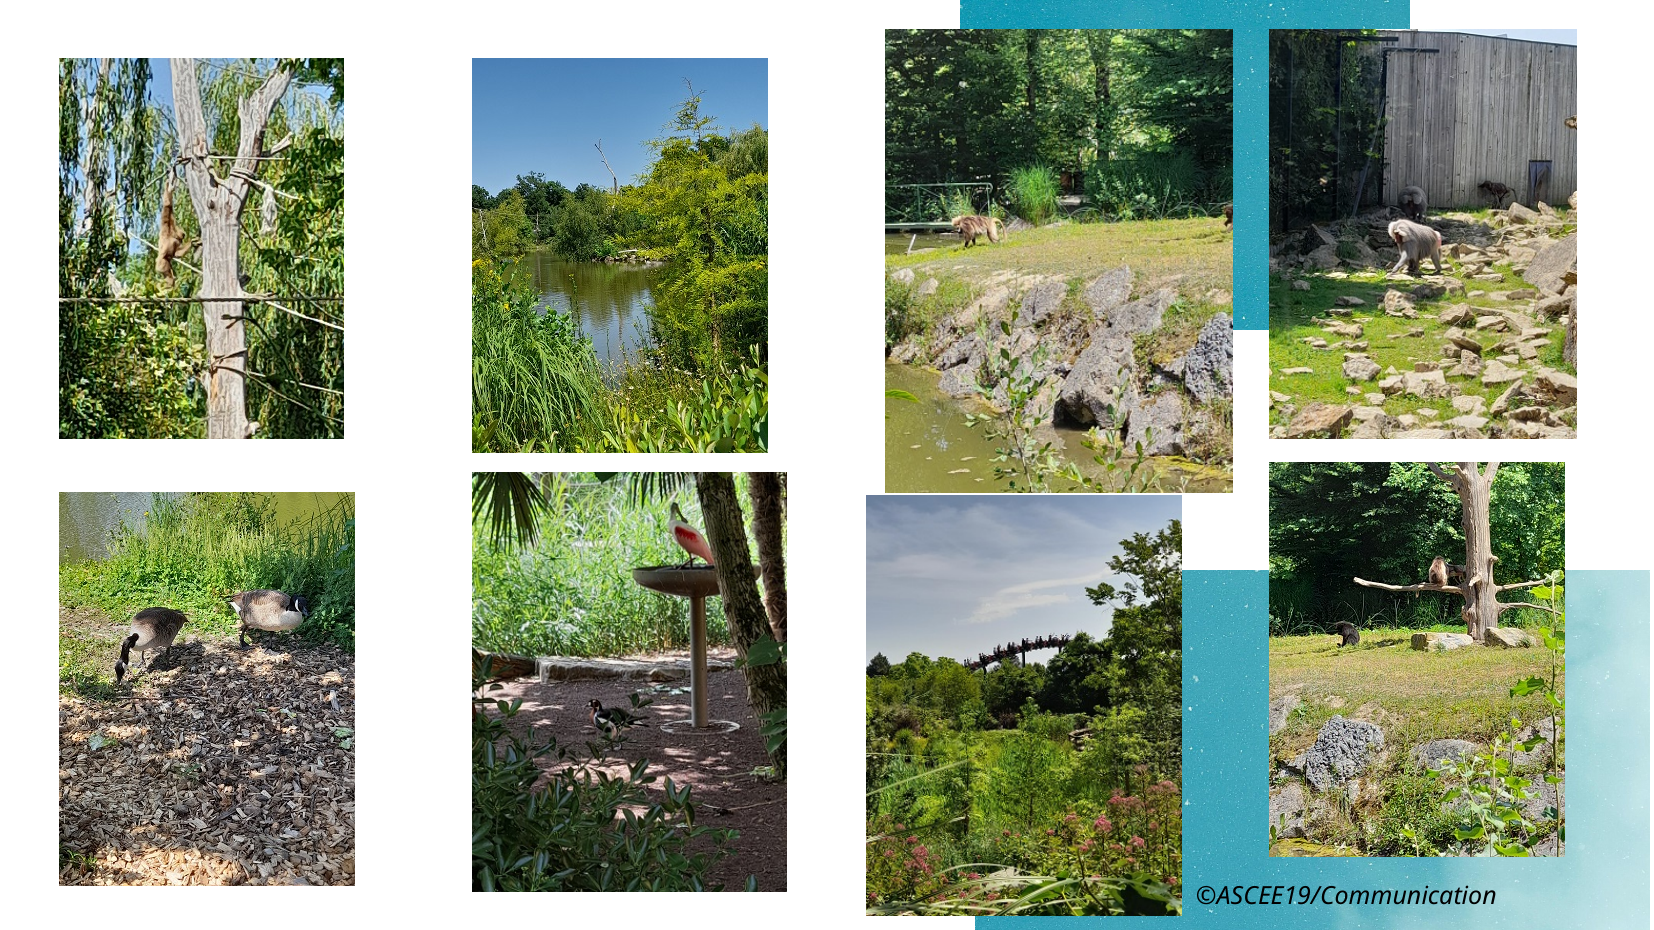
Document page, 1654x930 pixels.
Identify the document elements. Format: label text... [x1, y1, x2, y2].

text_box ©ASCEE19/Communication [1182, 911, 1625, 916]
picture [472, 58, 768, 453]
picture [59, 492, 355, 886]
picture [885, 0, 1577, 493]
picture [472, 472, 788, 892]
picture [59, 58, 344, 439]
picture [866, 462, 1650, 930]
